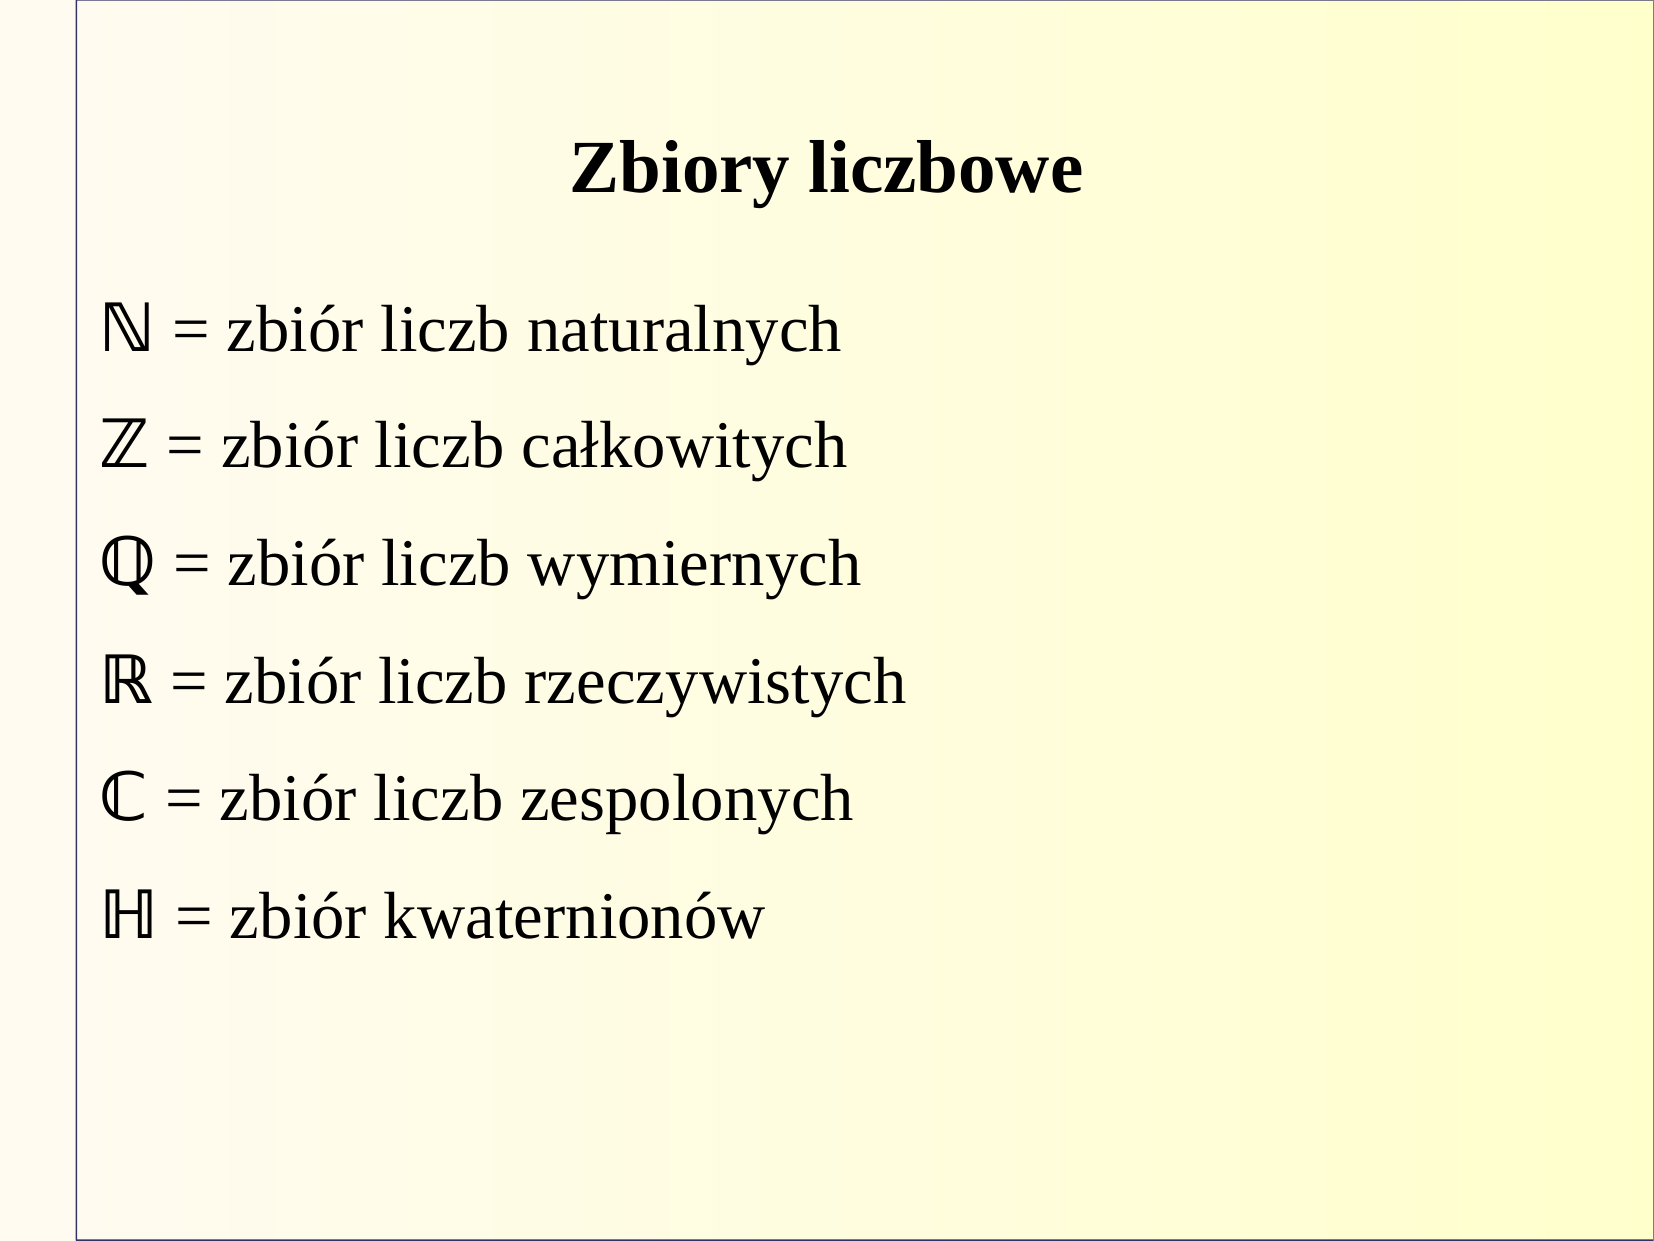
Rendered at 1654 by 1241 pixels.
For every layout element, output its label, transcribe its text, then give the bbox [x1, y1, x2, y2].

list ℕ = zbiór liczb naturalnych ℤ = zbiór liczb całkowitych ℚ = zbiór liczb wymiernych ℝ = zbiór liczb rzeczywistych ℂ = zbiór liczb zespolonych ℍ = zbiór kwaternionów [82, 290, 1571, 1095]
title Zbiory liczbowe [82, 56, 1571, 251]
picture [0, 0, 75, 1241]
